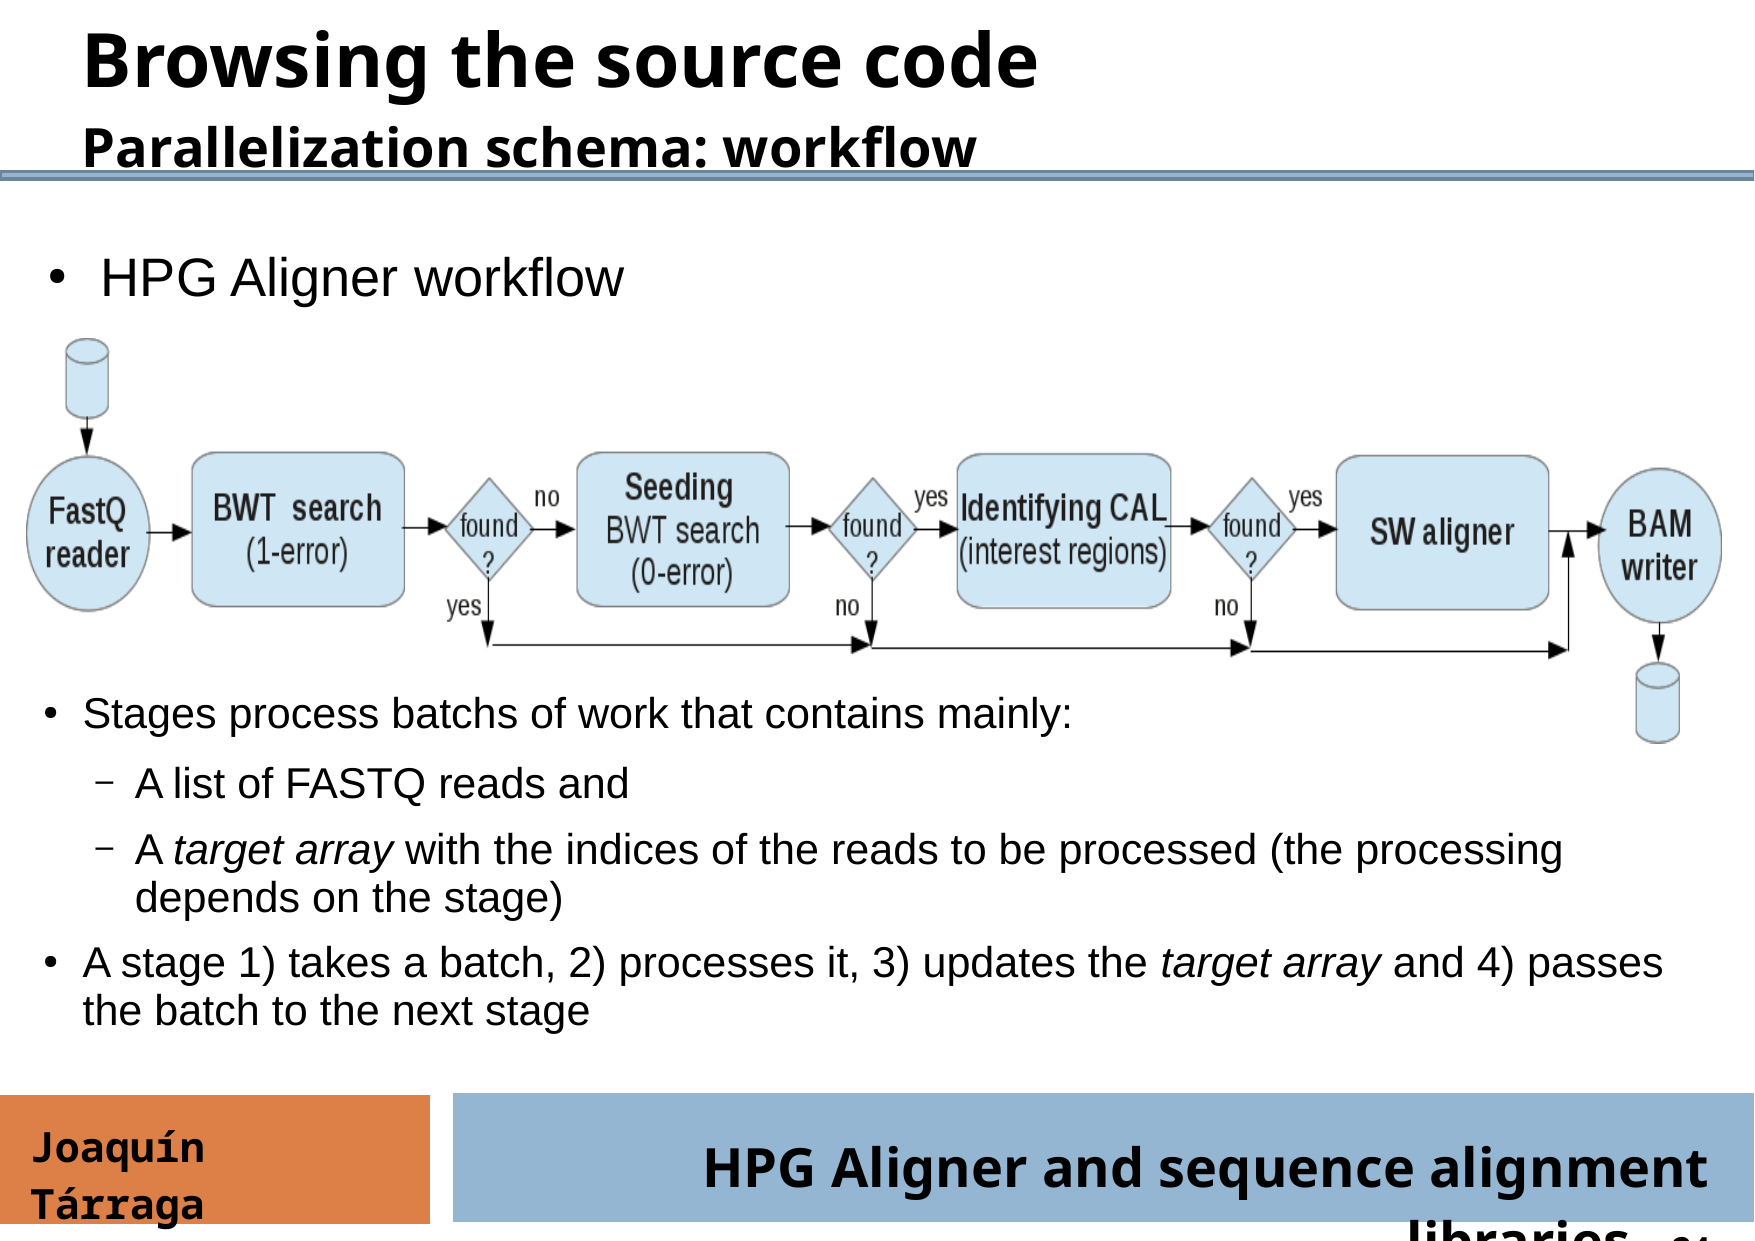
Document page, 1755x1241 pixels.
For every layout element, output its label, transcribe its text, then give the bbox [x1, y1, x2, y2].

picture [26, 338, 1722, 744]
list HPG Aligner workflow [30, 247, 1711, 396]
list Stages process batchs of work that contains mainly: A list of FASTQ reads and A target array with the indices of the reads to be processed (the processing depends on the stage) A stage 1) takes a batch, 2) processes it, 3) updates the target array and 4) passes the batch to the next stage [30, 690, 1711, 1039]
text_box Joaquín Tárraga jtarraga@cipf.es [15, 1110, 406, 1221]
text_box [0, 171, 1754, 179]
text_box HPG Aligner and sequence alignment libraries 24 [480, 1122, 1726, 1239]
text_box Browsing the source code Parallelization schema: workflow [67, 0, 1688, 164]
